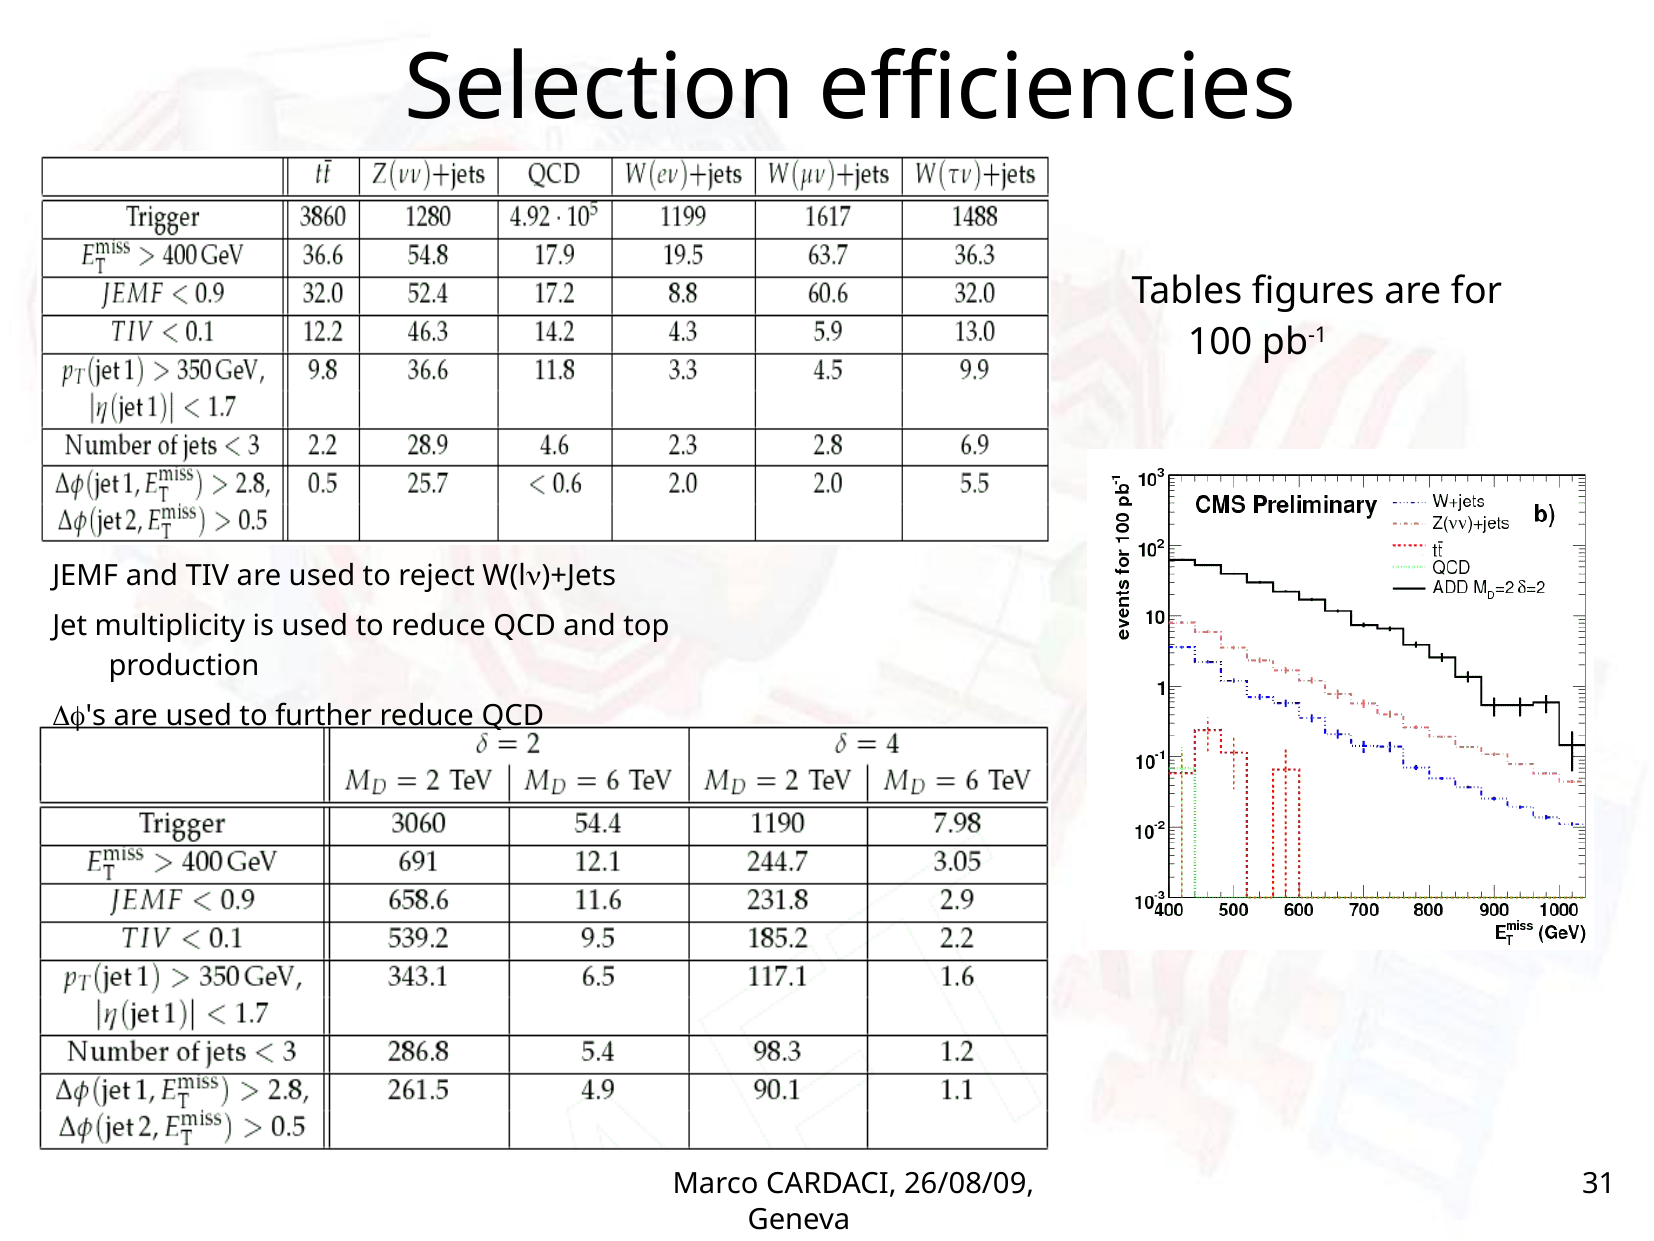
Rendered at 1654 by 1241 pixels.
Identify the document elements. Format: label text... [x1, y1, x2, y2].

picture [9, 3, 1654, 1238]
text_box Marco CARDACI, 26/08/09, Geneva [657, 1157, 1078, 1213]
text_box Tables figures are for 100 pb-1 [1116, 256, 1564, 332]
title Selection efficiencies [191, 28, 1512, 154]
text_box 31 [1567, 1157, 1643, 1213]
text_box JEMF and TIV are used to reject W(l)+Jets Jet multiplicity is used to reduce QCD and top production 's are used to further reduce QCD [37, 546, 713, 724]
